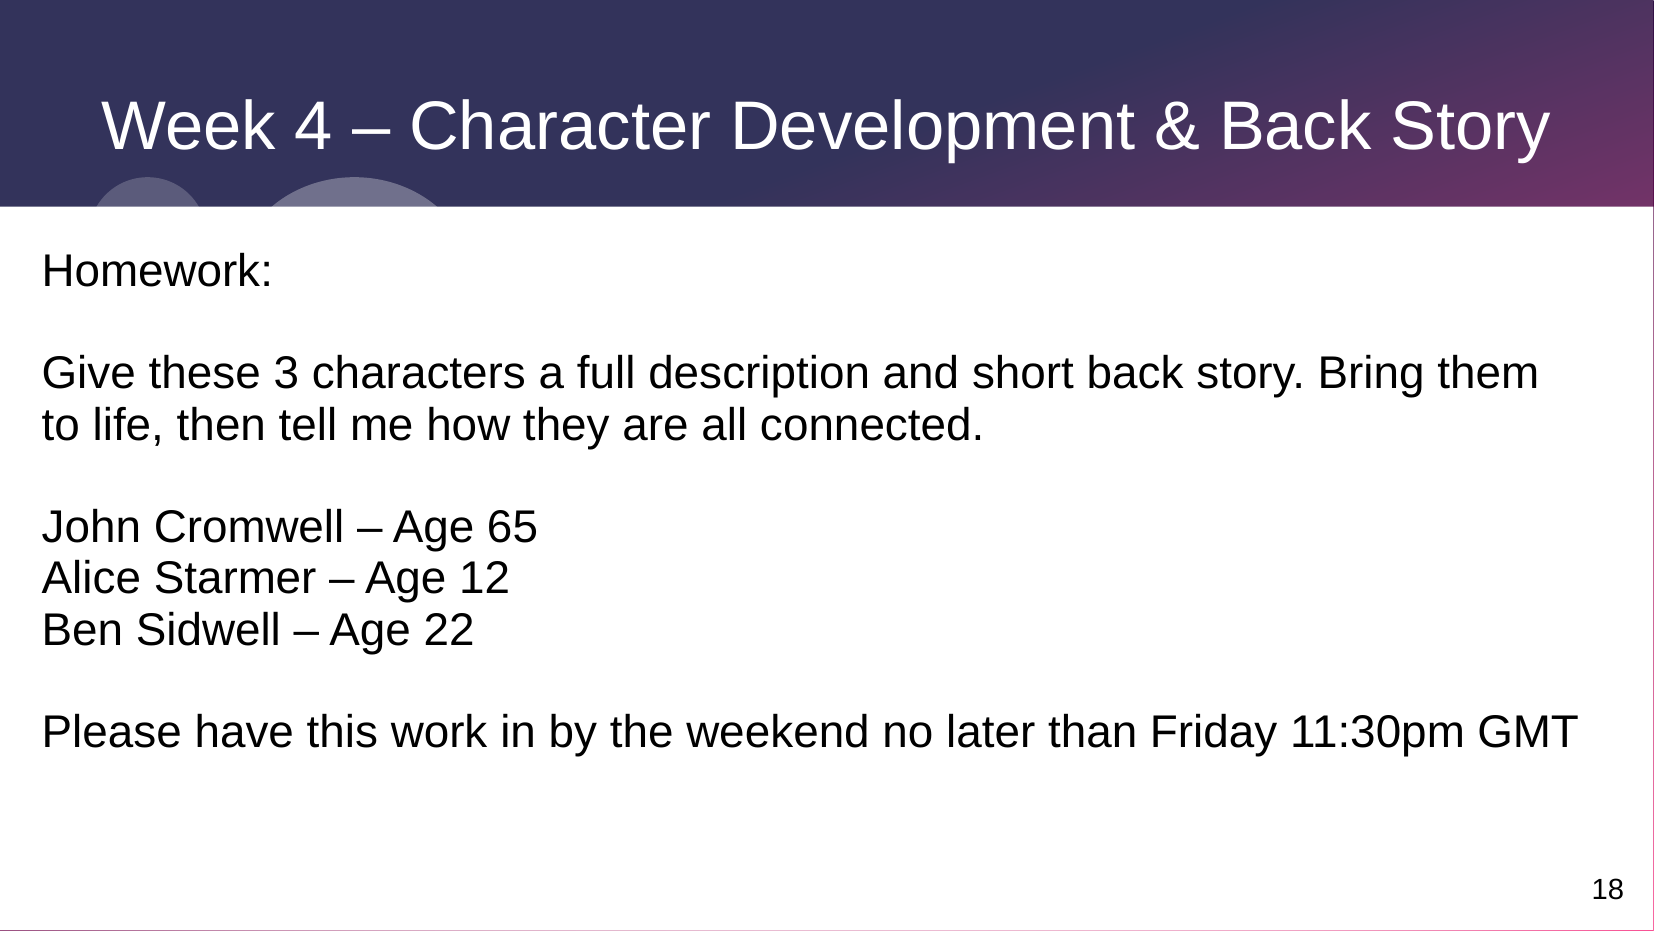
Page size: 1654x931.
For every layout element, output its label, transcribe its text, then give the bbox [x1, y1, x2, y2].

title Week 4 – Character Development & Back Story [88, 44, 1565, 207]
text_box Homework: Give these 3 characters a full description and short back story. Bring them to life, then tell me how they are all connected. John Cromwell – Age 65 Alice Starmer – Age 12 Ben Sidwell – Age 22 Please have this work in by the weekend no later than Friday 11:30pm GMT [26, 237, 1596, 888]
